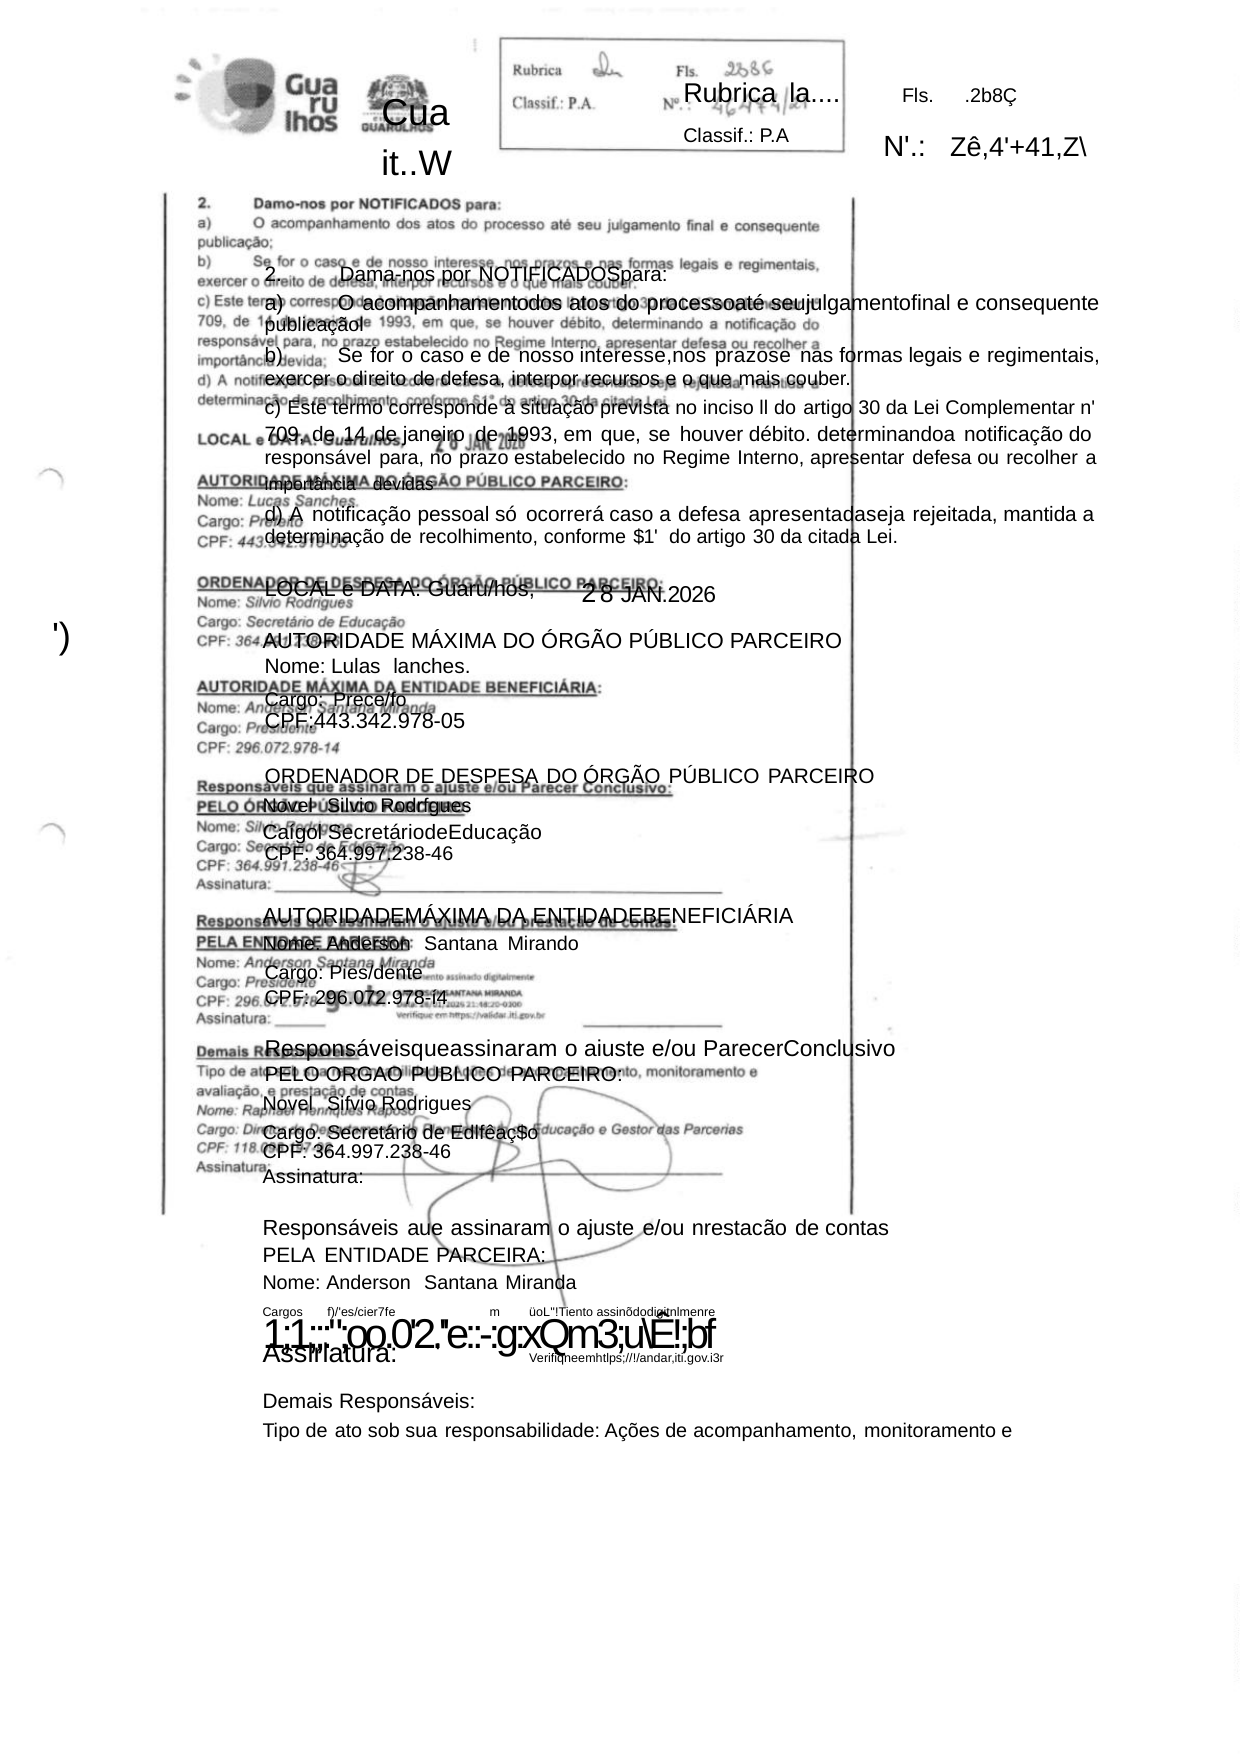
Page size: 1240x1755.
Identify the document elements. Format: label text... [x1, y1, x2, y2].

text_box Demais Responsáveis: Tipo de ato sob sua responsabilidade: Ações de acompanhamento, monitoramento e [262, 1389, 1036, 1442]
text_box Novel Sifvio Rodrigues [262, 1092, 495, 1115]
text_box Responsáveisqueassinaram o aiuste e/ou ParecerConclusivo PELO ORGAO PUBLICO PARCEIRO: [264, 1035, 915, 1086]
text_box N'.: Zê,4'+41,Z\ [883, 129, 1112, 163]
text_box Rubrica la.... Classif.: P.A [683, 77, 866, 147]
text_box LOCAL e DATA: Guaru/hos, [264, 575, 565, 601]
text_box Asslrlatura: [262, 1337, 423, 1369]
text_box Dama-nos por NOTIFICADOSpara: [339, 262, 694, 286]
text_box .2b8Ç [964, 84, 1043, 107]
text_box a) [264, 290, 309, 313]
text_box AUTORIDADE MÁXIMA DO ÓRGÃO PÚBLICO PARCEIRO Nome: Lulas lanches. [262, 628, 863, 678]
text_box c) Este termo corresponde à situação prevista no inciso ll do artigo 30 da Lei Complementar n' [264, 396, 1115, 419]
text_box m [489, 1305, 525, 1310]
text_box 709, de 14 de janeiro de 1993, em que, se houver débito. determinandoa notificação do responsável para, no prazo estabelecido no Regime Interno, apresentar defesa ou recolher a importância devidas [264, 422, 1120, 495]
text_box publicaçãol [264, 313, 389, 336]
text_box Verifiqneemhtlps;//!/andar,iti.gov.i3r [529, 1351, 751, 1366]
text_box Responsáveis aue assinaram o ajuste e/ou nrestacão de contas PELA ENTIDADE PARCEIRA: [262, 1215, 919, 1267]
text_box [0, 0, 1240, 1755]
text_box üoL''!Tiento assinõdodigitnlmenre [529, 1305, 739, 1310]
text_box O acompanhamentodos atos do processoaté seujulgamentofinal e consequente [337, 290, 1130, 316]
text_box Nome: Anderson Santana Miranda [262, 1271, 601, 1294]
text_box Cua it..W [381, 91, 478, 183]
text_box d) A notificação pessoal só ocorrerá caso a defesa apresentadaseja rejeitada, mantida a determinação de recolhimento, conforme $1' do artigo 30 da citada Lei. [264, 501, 1118, 548]
text_box Se for o caso e de nosso interesse,nos prazose nas formas legais e regimentais, [337, 343, 1124, 367]
text_box Cargos f)/'es/cier7fe [262, 1305, 420, 1310]
text_box Cargo: Pies/dente CPF: 296.072.978-í4 [264, 961, 473, 1009]
text_box b) [264, 343, 309, 367]
text_box 1;1;;:";oo.0'2.''e::-:g:xQm3;u\Ê!;bf [262, 1310, 896, 1357]
text_box Fls. [902, 84, 959, 107]
text_box 28 JAN.2026 [581, 577, 741, 608]
text_box ' [435, 1337, 466, 1369]
text_box Cargo: Prece/fo CPF:443.342.978-05 [264, 688, 493, 734]
text_box ') [52, 614, 97, 656]
text_box ORDENADOR DE DESPESA DO ÓRGÃO PÚBLICO PARCEIRO Novel Silvio Rodrfgues Caígol SecretáriodeEducação CPF: 364.997.238-46 [262, 764, 903, 865]
text_box exercer o direito de defesa, interpor recursos e o que mais couber. [264, 367, 875, 390]
text_box AUTORIDADEMÁXIMA DA ENTIDADEBENEFICIÁRIA Nome. Anderson Santana Mirando [262, 903, 825, 955]
text_box 2. [264, 262, 307, 286]
text_box Cargo. Secretário de Edlfêaç$o CPF: 364.997.238-46 Assinatura: [262, 1121, 563, 1188]
